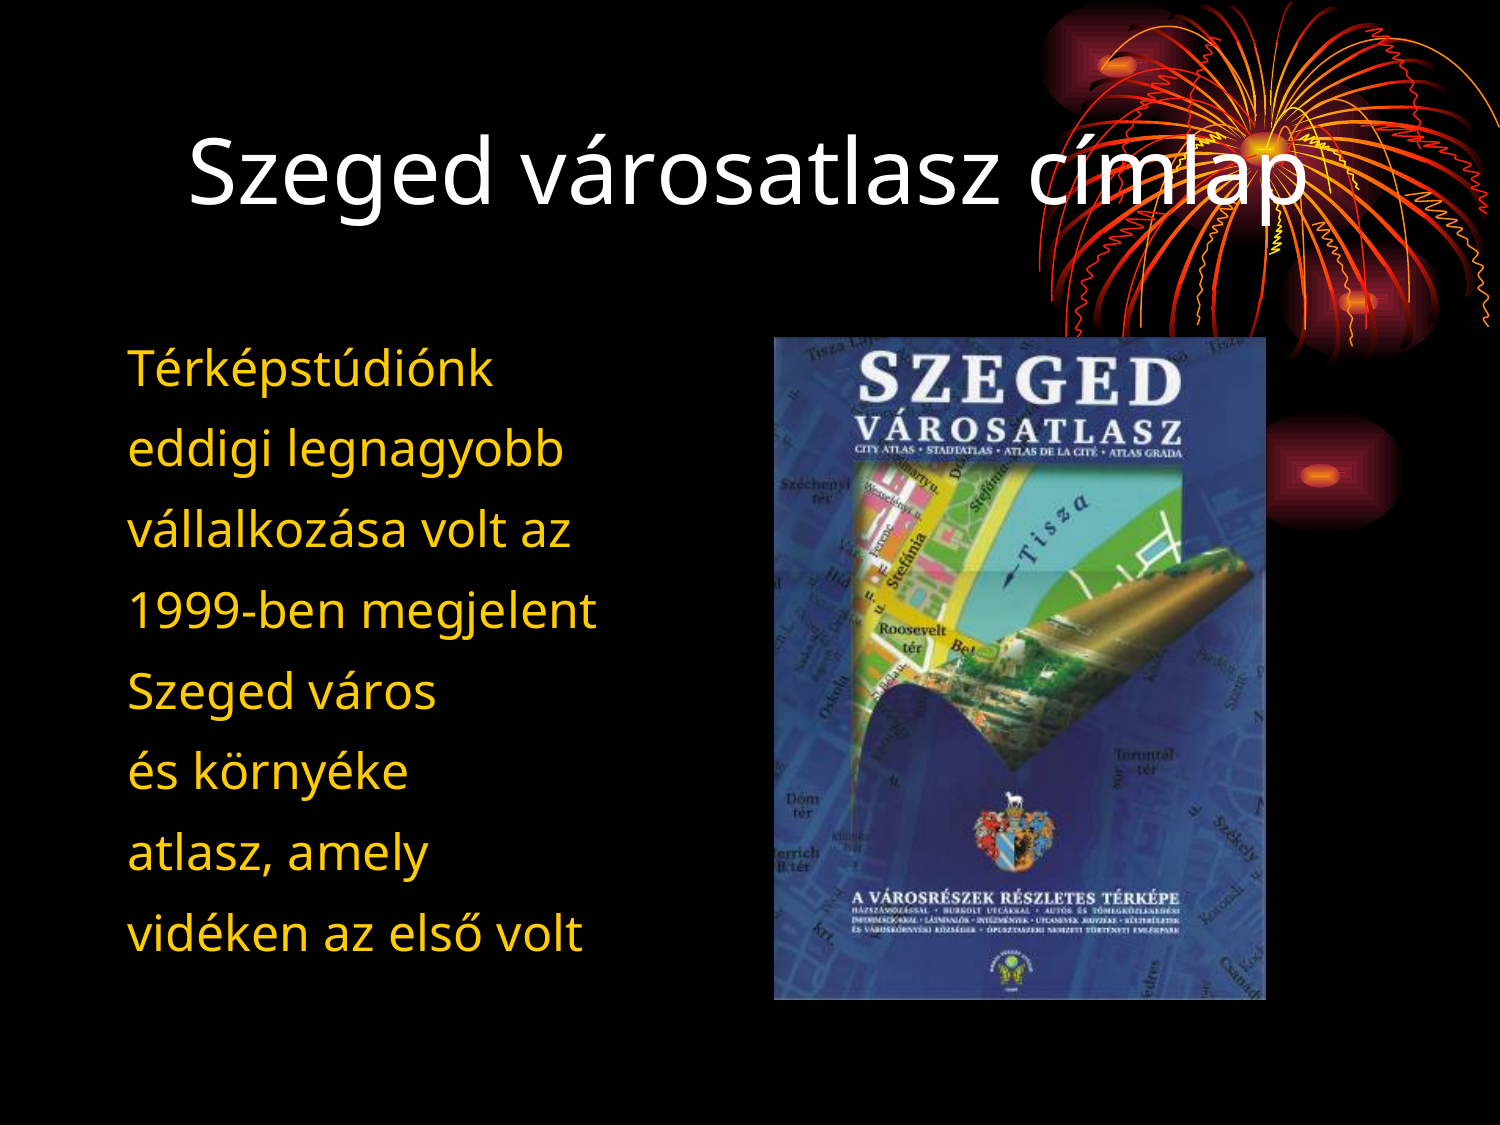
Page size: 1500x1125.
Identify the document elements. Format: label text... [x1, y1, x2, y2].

title Szeged városatlasz címlap [112, 32, 1388, 307]
picture [774, 337, 1266, 1000]
list Térképstúdiónk eddigi legnagyobb vállalkozása volt az 1999-ben megjelent Szeged város és környéke atlasz, amely vidéken az első volt [112, 324, 1388, 1001]
